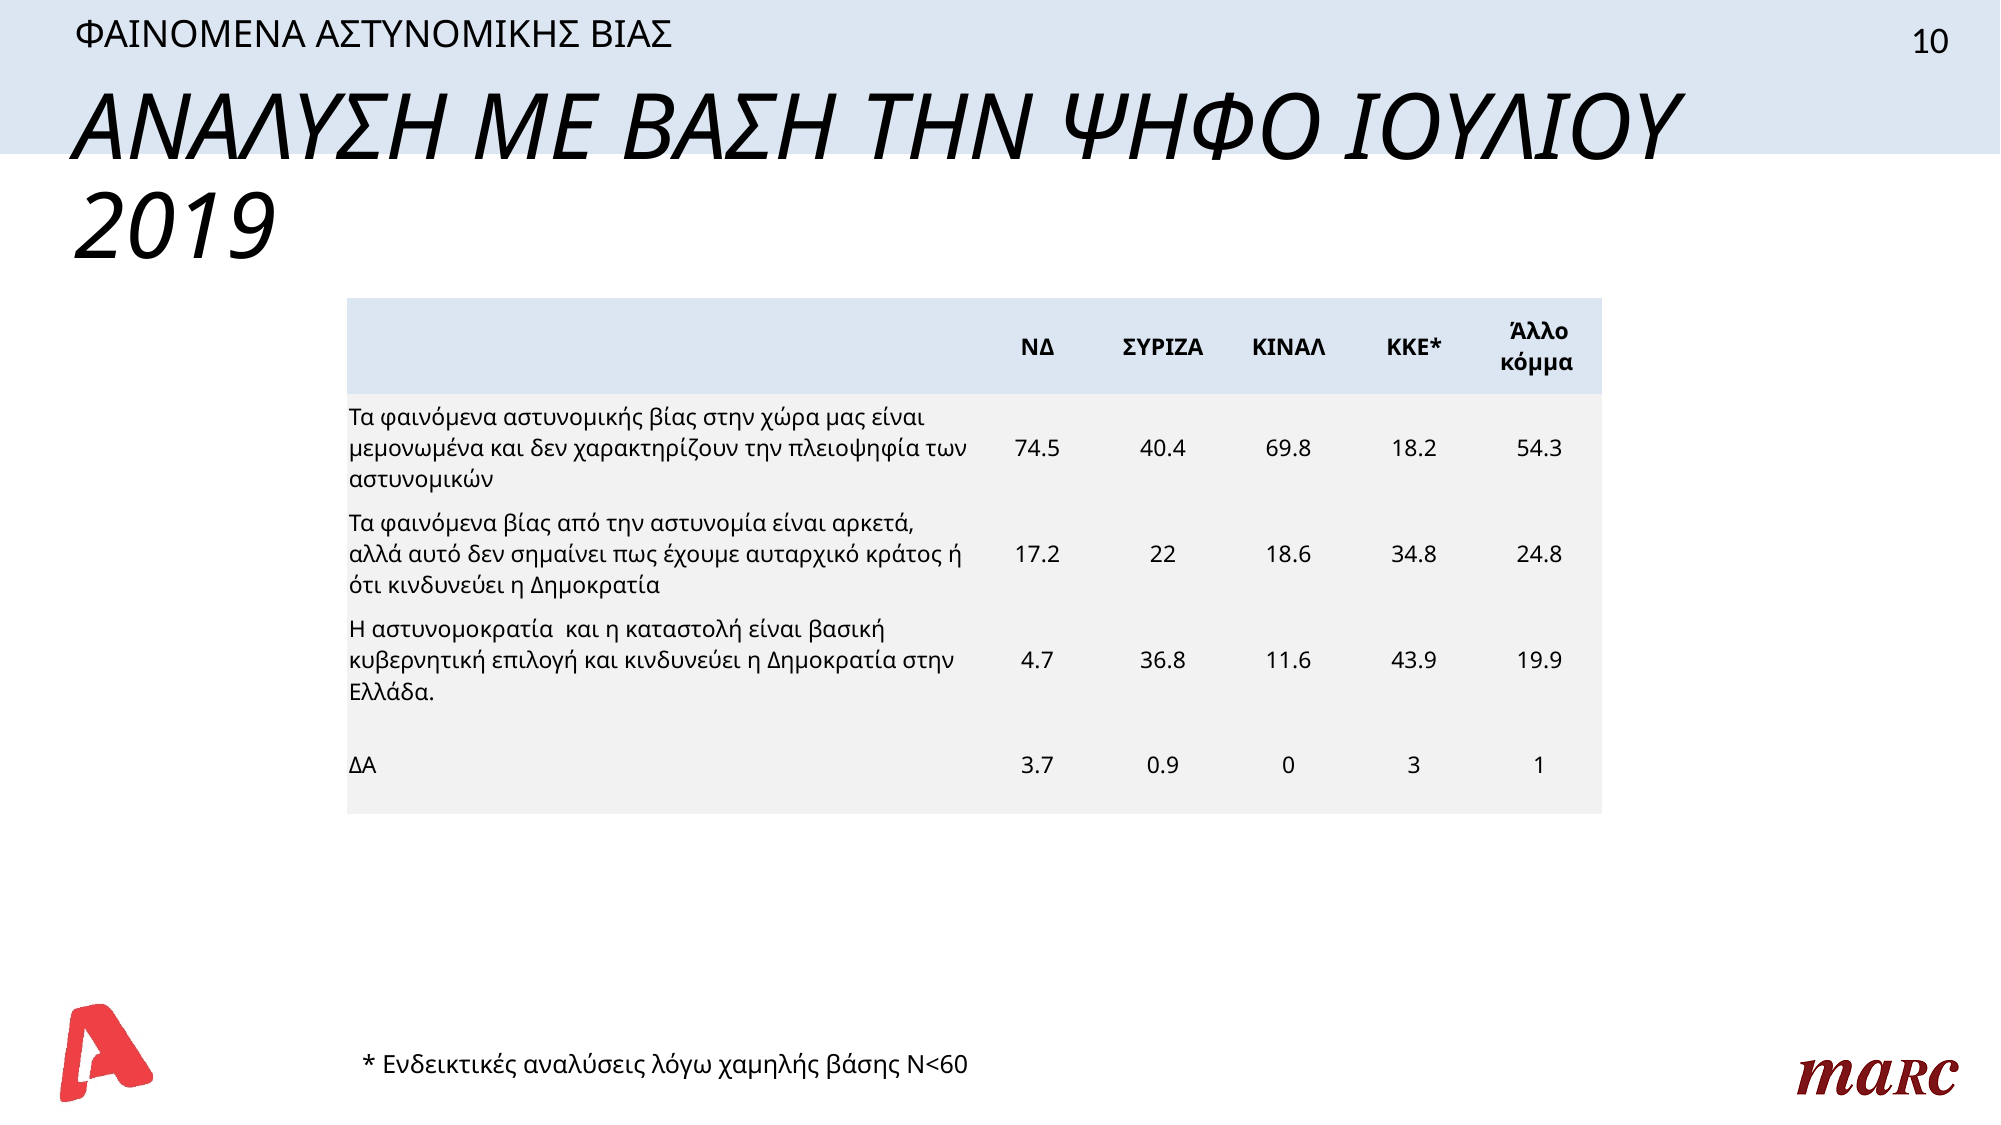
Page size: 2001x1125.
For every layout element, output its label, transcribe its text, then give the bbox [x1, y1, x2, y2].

table_cell 43.9 [1351, 606, 1477, 713]
table_cell 11.6 [1226, 606, 1351, 713]
table_cell 18.6 [1226, 500, 1351, 606]
table_cell 4.7 [975, 606, 1100, 713]
table_cell Τα φαινόμενα αστυνομικής βίας στην χώρα μας είναι μεμονωμένα και δεν χαρακτηρίζουν την πλειοψηφία των αστυνομικών [347, 394, 975, 500]
table_header ΚΙΝΑΛ [1226, 298, 1351, 394]
title ΦΑΙΝΟΜΕΝΑ ΑΣΤΥΝΟΜΙΚΗΣ ΒΙΑΣ ΑΝΑΛΥΣΗ ΜΕ ΒΑΣΗ ΤΗΝ ΨΗΦΟ ΙΟΥΛΙΟΥ 2019 [60, 7, 1911, 140]
table_header ΚΚΕ* [1351, 298, 1477, 394]
table_cell 0 [1226, 713, 1351, 814]
table_header ΣΥΡΙΖΑ [1100, 298, 1226, 394]
slide_number <αριθμός> [1862, 9, 1998, 142]
table_cell 3.7 [975, 713, 1100, 814]
table_cell 24.8 [1477, 500, 1602, 606]
picture [0, 978, 201, 1121]
table_cell 40.4 [1100, 394, 1226, 500]
table_header Άλλο κόμμα [1477, 298, 1602, 394]
table_cell 0.9 [1100, 713, 1226, 814]
table_cell ΔΑ [347, 713, 975, 814]
table_cell 22 [1100, 500, 1226, 606]
table_cell 74.5 [975, 394, 1100, 500]
table_cell 69.8 [1226, 394, 1351, 500]
table_cell Η αστυνομοκρατία και η καταστολή είναι βασική κυβερνητική επιλογή και κινδυνεύει η Δημοκρατία στην Ελλάδα. [347, 606, 975, 713]
table_cell Τα φαινόμενα βίας από την αστυνομία είναι αρκετά, αλλά αυτό δεν σημαίνει πως έχουμε αυταρχικό κράτος ή ότι κινδυνεύει η Δημοκρατία [347, 500, 975, 606]
table_cell 54.3 [1477, 394, 1602, 500]
table_cell 17.2 [975, 500, 1100, 606]
table_cell 19.9 [1477, 606, 1602, 713]
table_cell 18.2 [1351, 394, 1477, 500]
table_cell 1 [1477, 713, 1602, 814]
table_cell 34.8 [1351, 500, 1477, 606]
table_cell 36.8 [1100, 606, 1226, 713]
table_header ΝΔ [975, 298, 1100, 394]
text_box * Ενδεικτικές αναλύσεις λόγω χαμηλής βάσης Ν<60 [347, 1041, 1091, 1086]
table_cell 3 [1351, 713, 1477, 814]
table_header [347, 298, 975, 394]
picture [1784, 1049, 1972, 1103]
